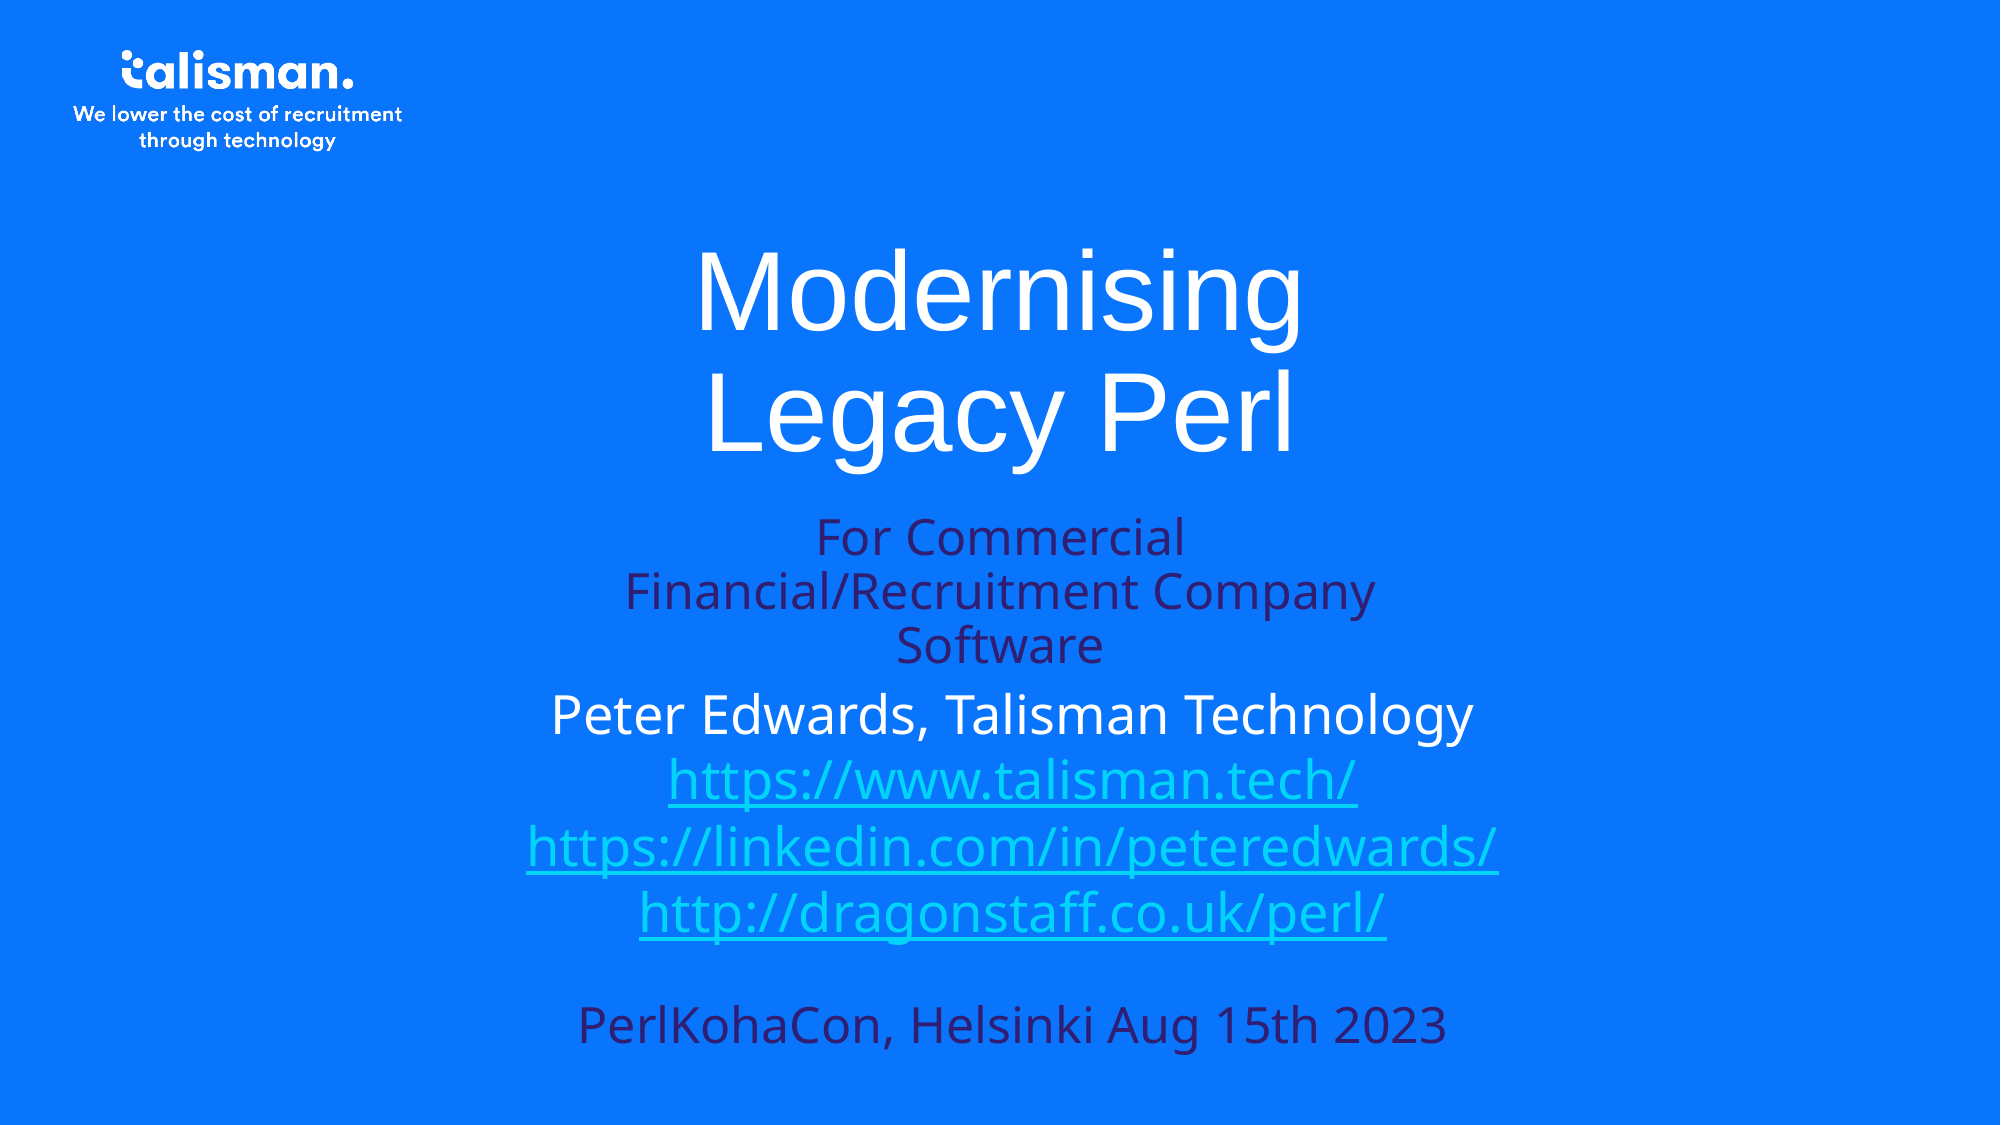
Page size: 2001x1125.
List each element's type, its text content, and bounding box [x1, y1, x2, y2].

text_box For Commercial Financial/Recruitment Company Software [541, 497, 1460, 649]
title Modernising Legacy Perl [541, 174, 1459, 484]
subtitle Peter Edwards, Talisman Technology https://www.talisman.tech/ https://linkedin.com/in/peteredwards/ http://dragonstaff.co.uk/perl/ PerlKohaCon, Helsinki Aug 15th 2023 [252, 680, 1774, 910]
picture [38, 24, 436, 175]
